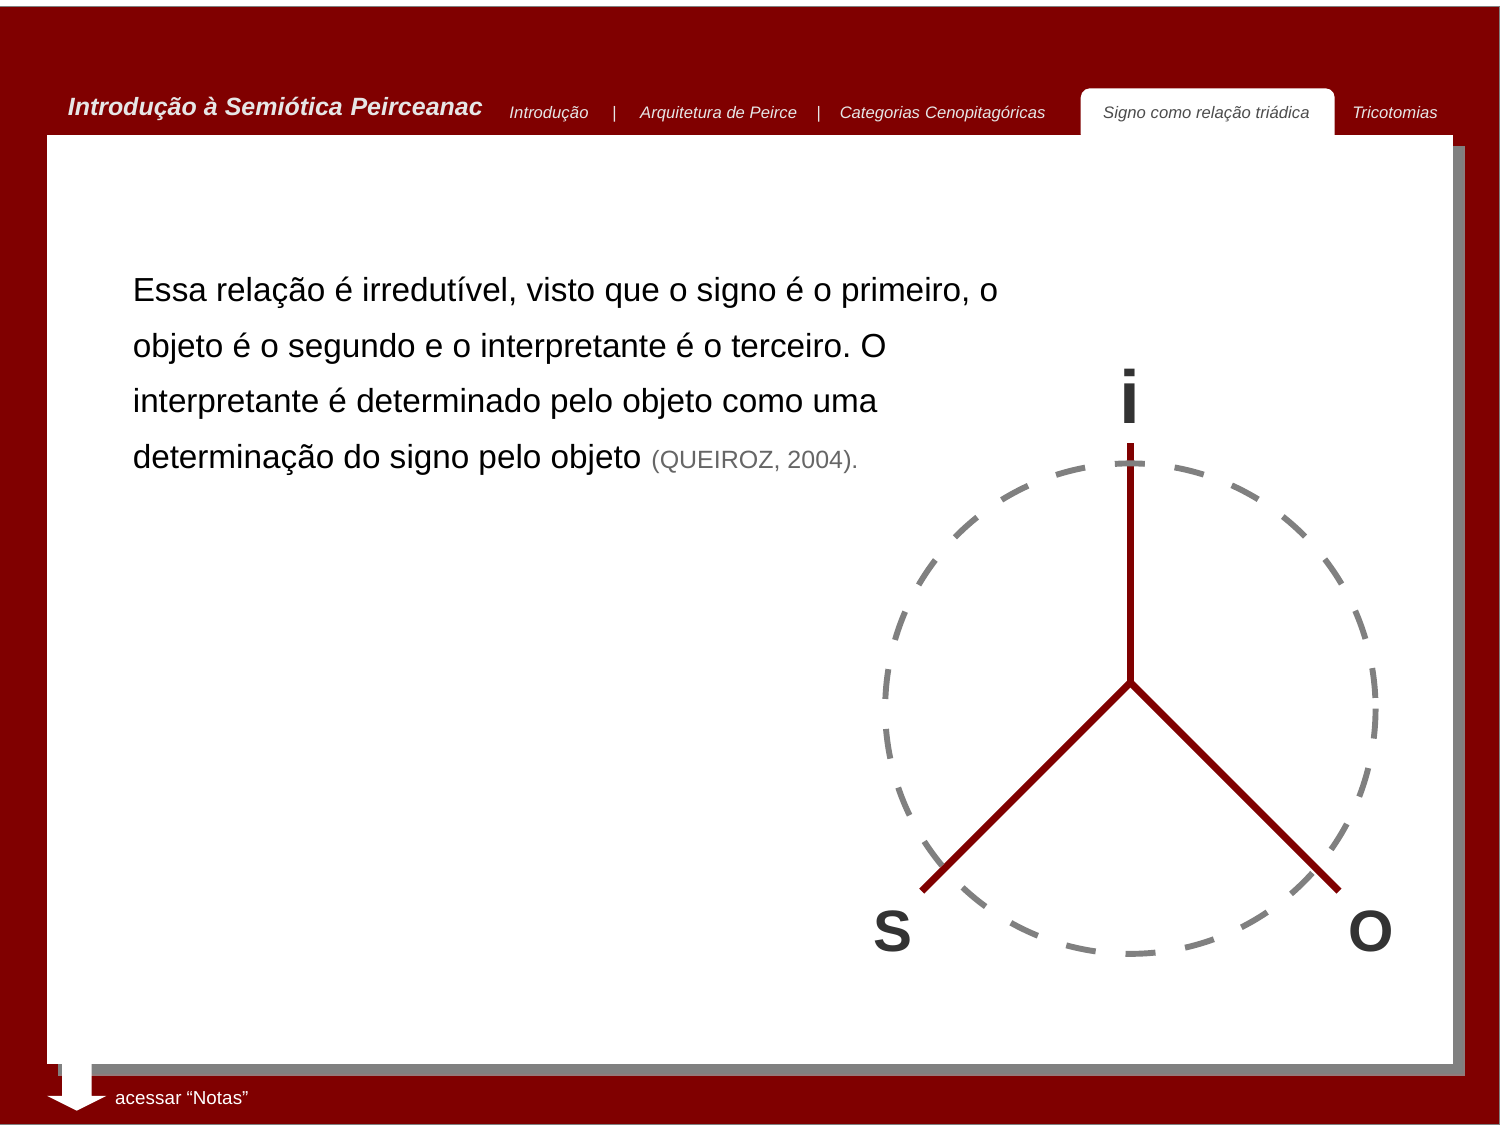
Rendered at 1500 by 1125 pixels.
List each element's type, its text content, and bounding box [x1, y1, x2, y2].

text_box i [1104, 348, 1188, 462]
text_box S [859, 891, 943, 975]
text_box Essa relação é irredutível, visto que o signo é o primeiro, o objeto é o segundo e o interpretante é o terceiro. O interpretante é determinado pelo objeto como uma determinação do signo pelo objeto (QUEIROZ, 2004). [118, 246, 1075, 538]
text_box acessar “Notas” [100, 1080, 278, 1117]
text_box [47, 1051, 100, 1111]
text_box O [1333, 891, 1418, 975]
